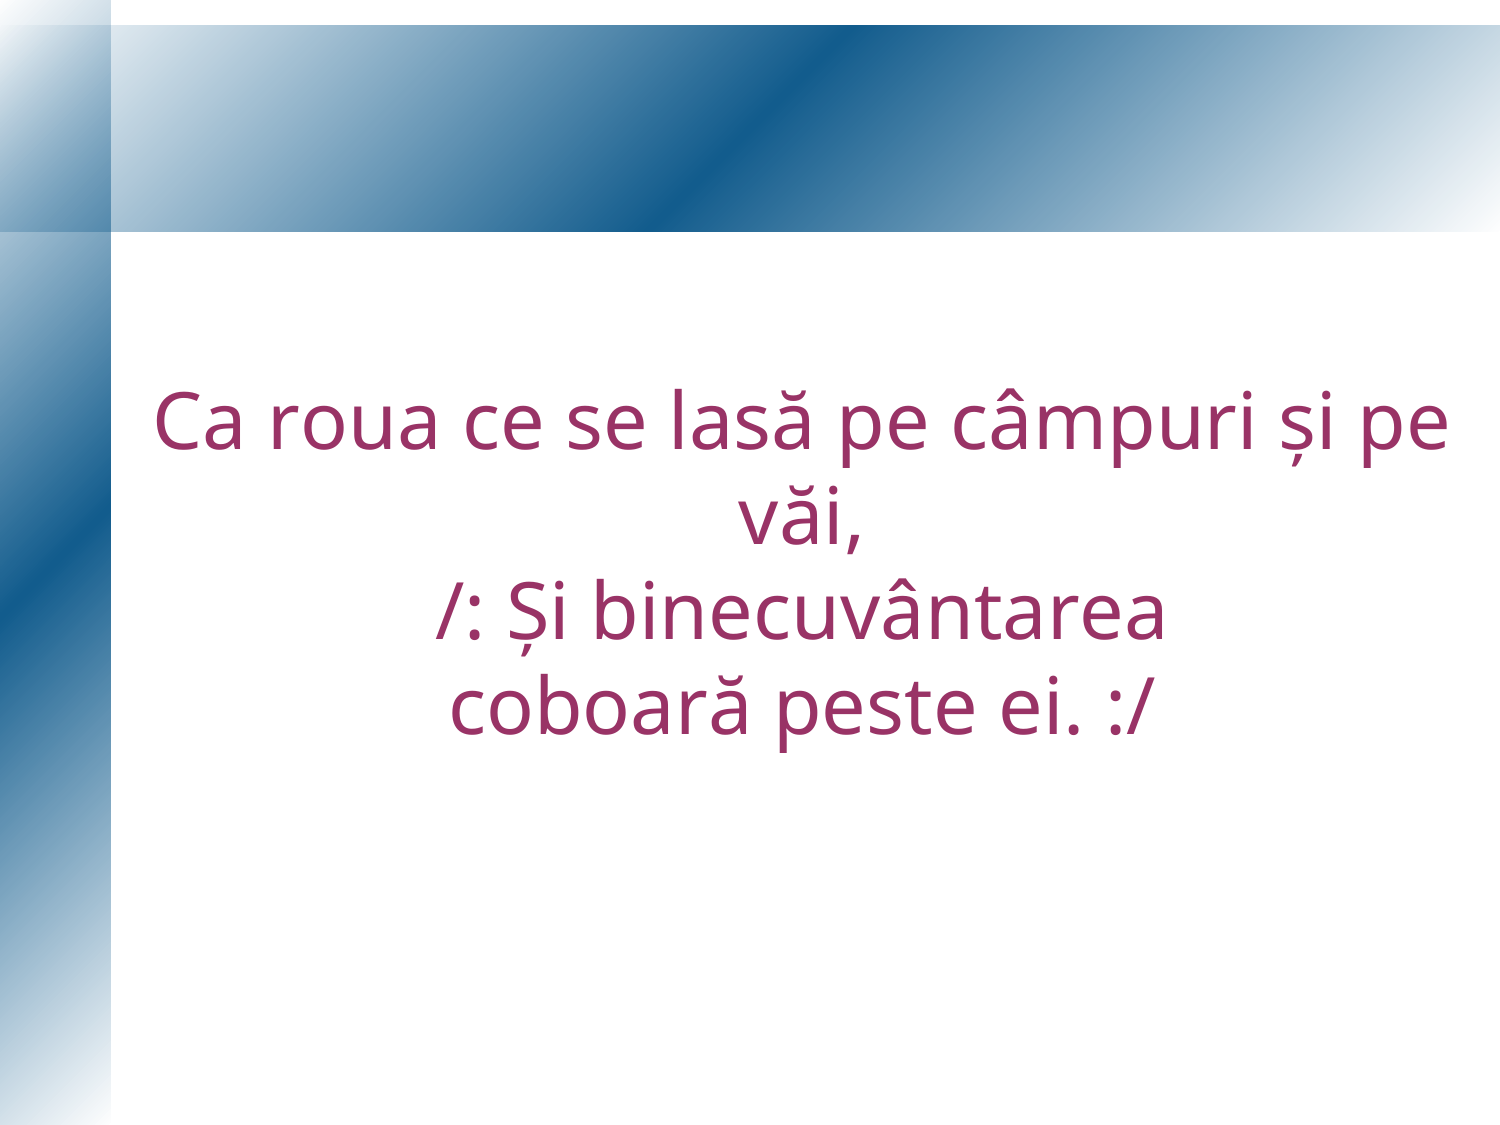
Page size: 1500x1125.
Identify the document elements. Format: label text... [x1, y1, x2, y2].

text_box Ca roua ce se lasă pe câmpuri şi pe văi, /: Şi binecuvântarea coboară peste ei. :/ [80, 362, 1500, 888]
